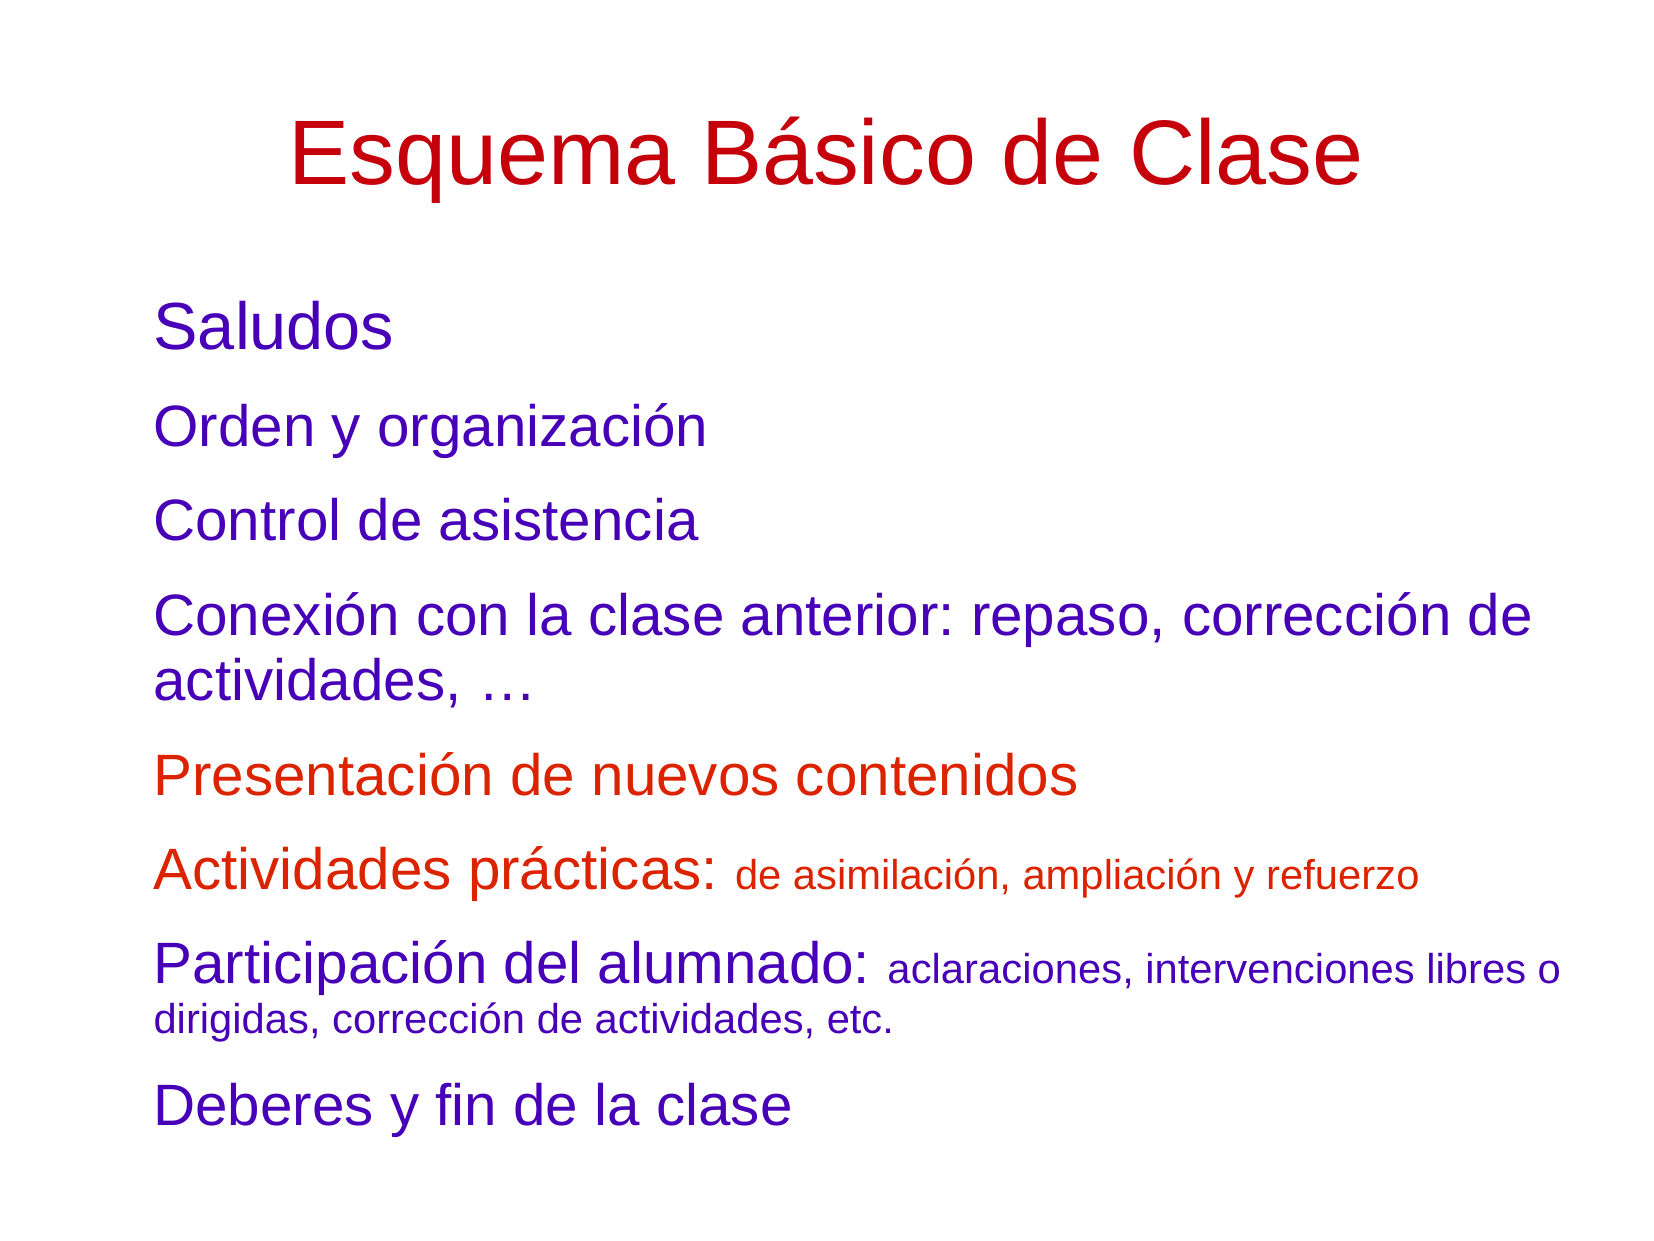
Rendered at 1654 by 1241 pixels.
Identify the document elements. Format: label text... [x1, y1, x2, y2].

title Esquema Básico de Clase [82, 49, 1571, 257]
list Saludos Orden y organización Control de asistencia Conexión con la clase anterior: repaso, corrección de actividades, … Presentación de nuevos contenidos Actividades prácticas: de asimilación, ampliación y refuerzo Participación del alumnado: aclaraciones, intervenciones libres o dirigidas, corrección de actividades, etc. Deberes y fin de la clase [82, 289, 1571, 1241]
